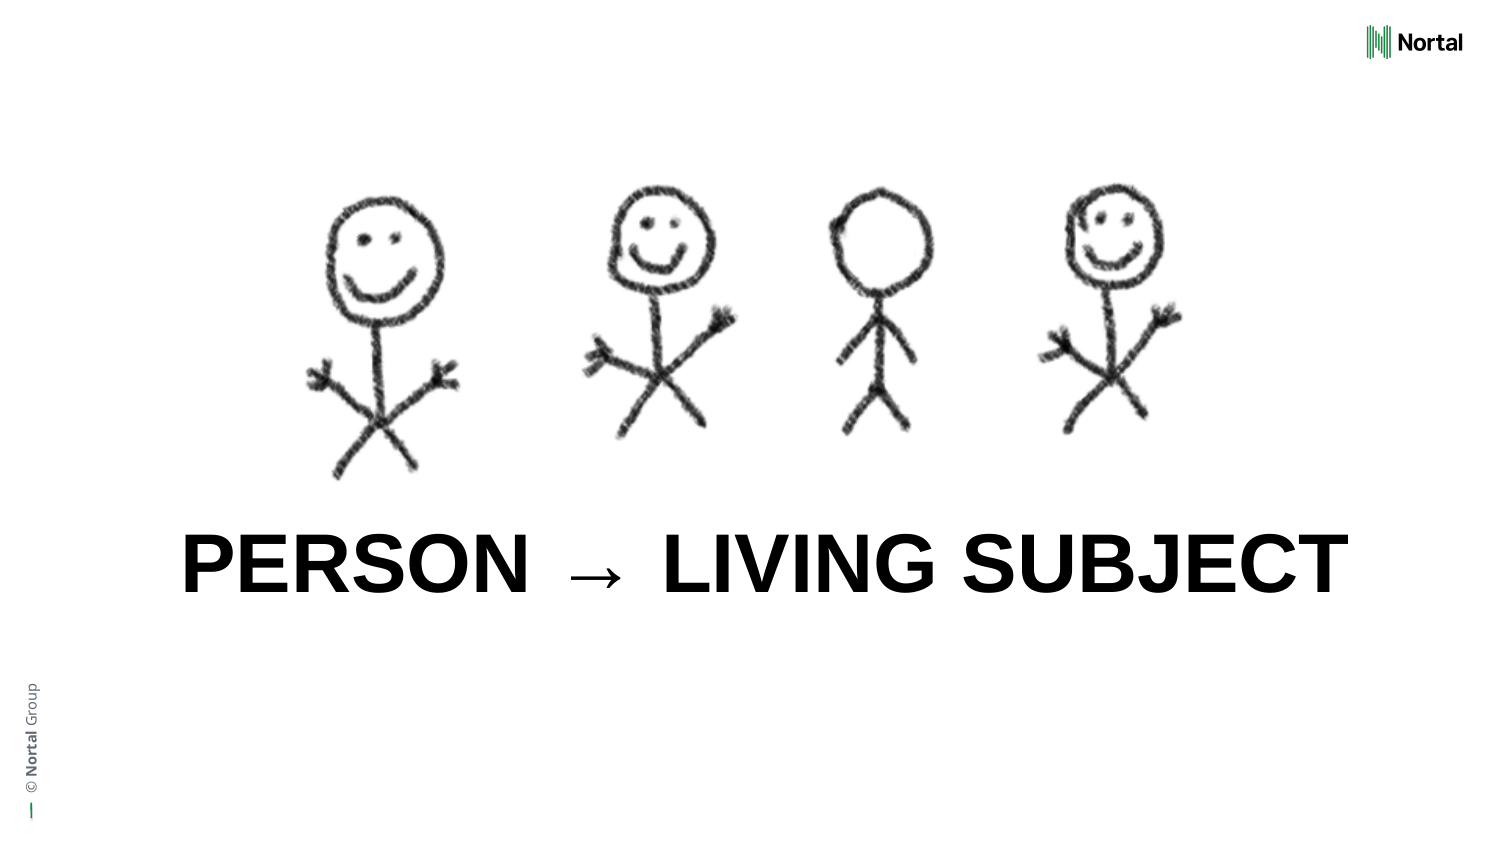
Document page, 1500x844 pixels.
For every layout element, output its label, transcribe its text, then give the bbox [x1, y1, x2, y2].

picture [285, 169, 1193, 496]
text_box PERSON → LIVING SUBJECT [165, 510, 1366, 618]
